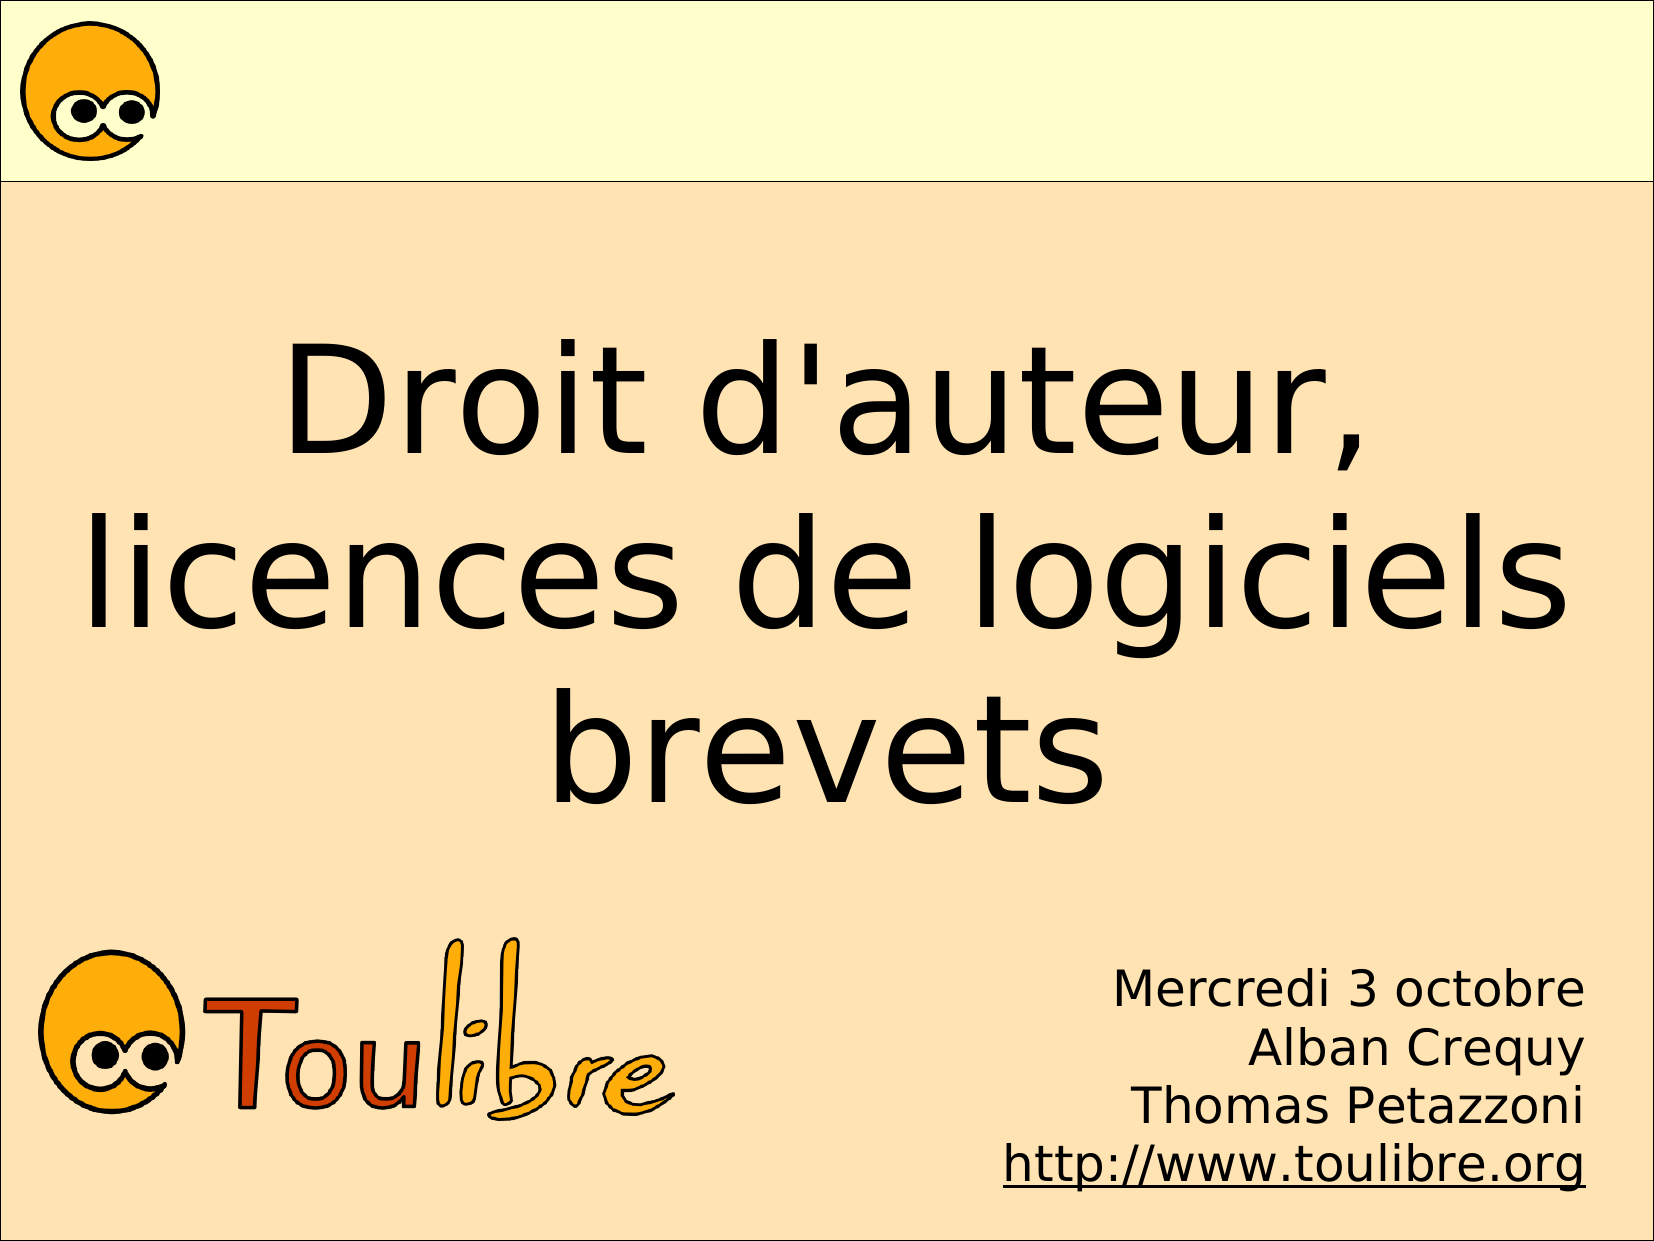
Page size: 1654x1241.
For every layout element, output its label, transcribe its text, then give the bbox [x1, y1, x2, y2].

text_box Droit d'auteur, licences de logiciels brevets [0, 306, 1654, 953]
text_box Mercredi 3 octobre Alban Crequy Thomas Petazzoni http://www.toulibre.org [61, 952, 1601, 1201]
picture [38, 937, 675, 1121]
picture [20, 21, 160, 161]
